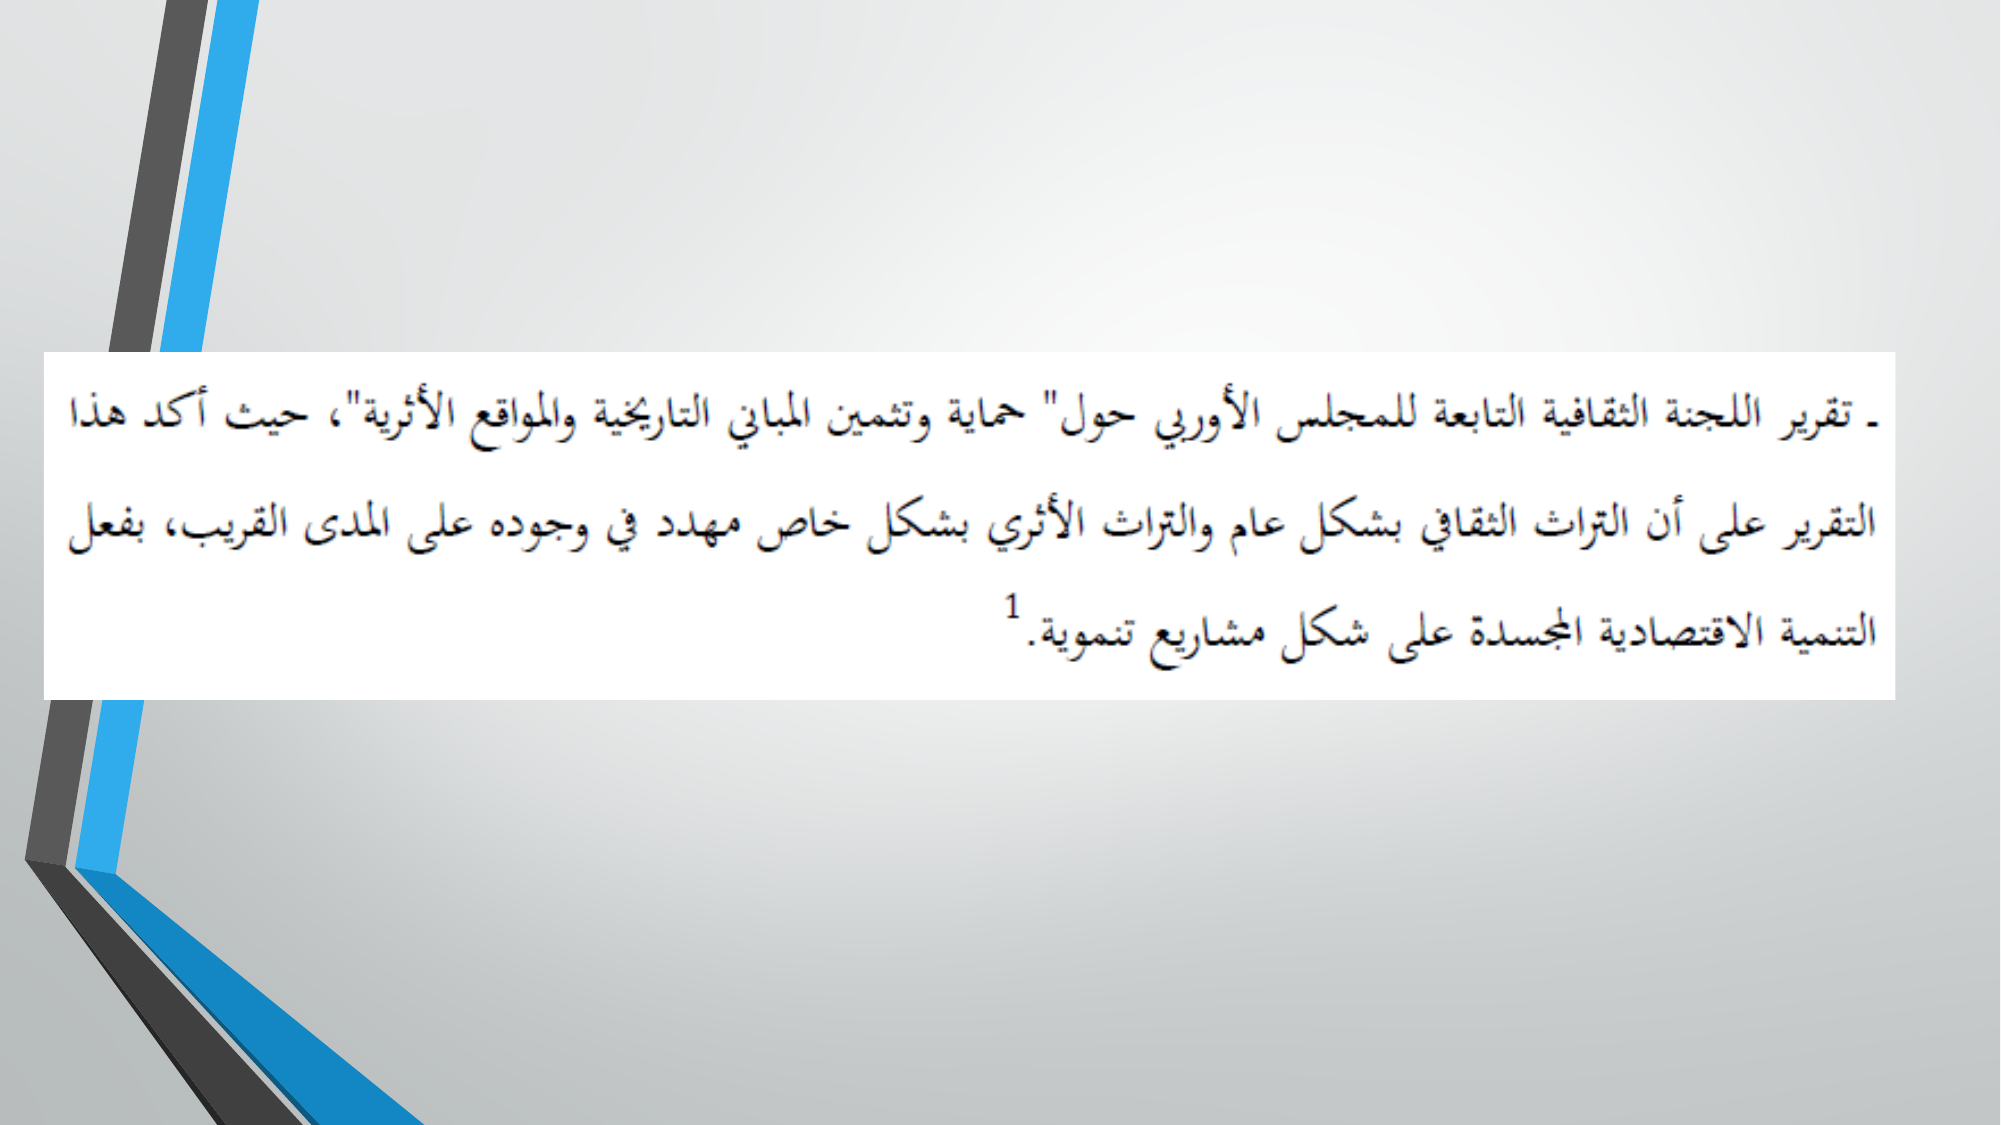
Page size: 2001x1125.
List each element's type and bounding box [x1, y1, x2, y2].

picture [43, 352, 1896, 700]
